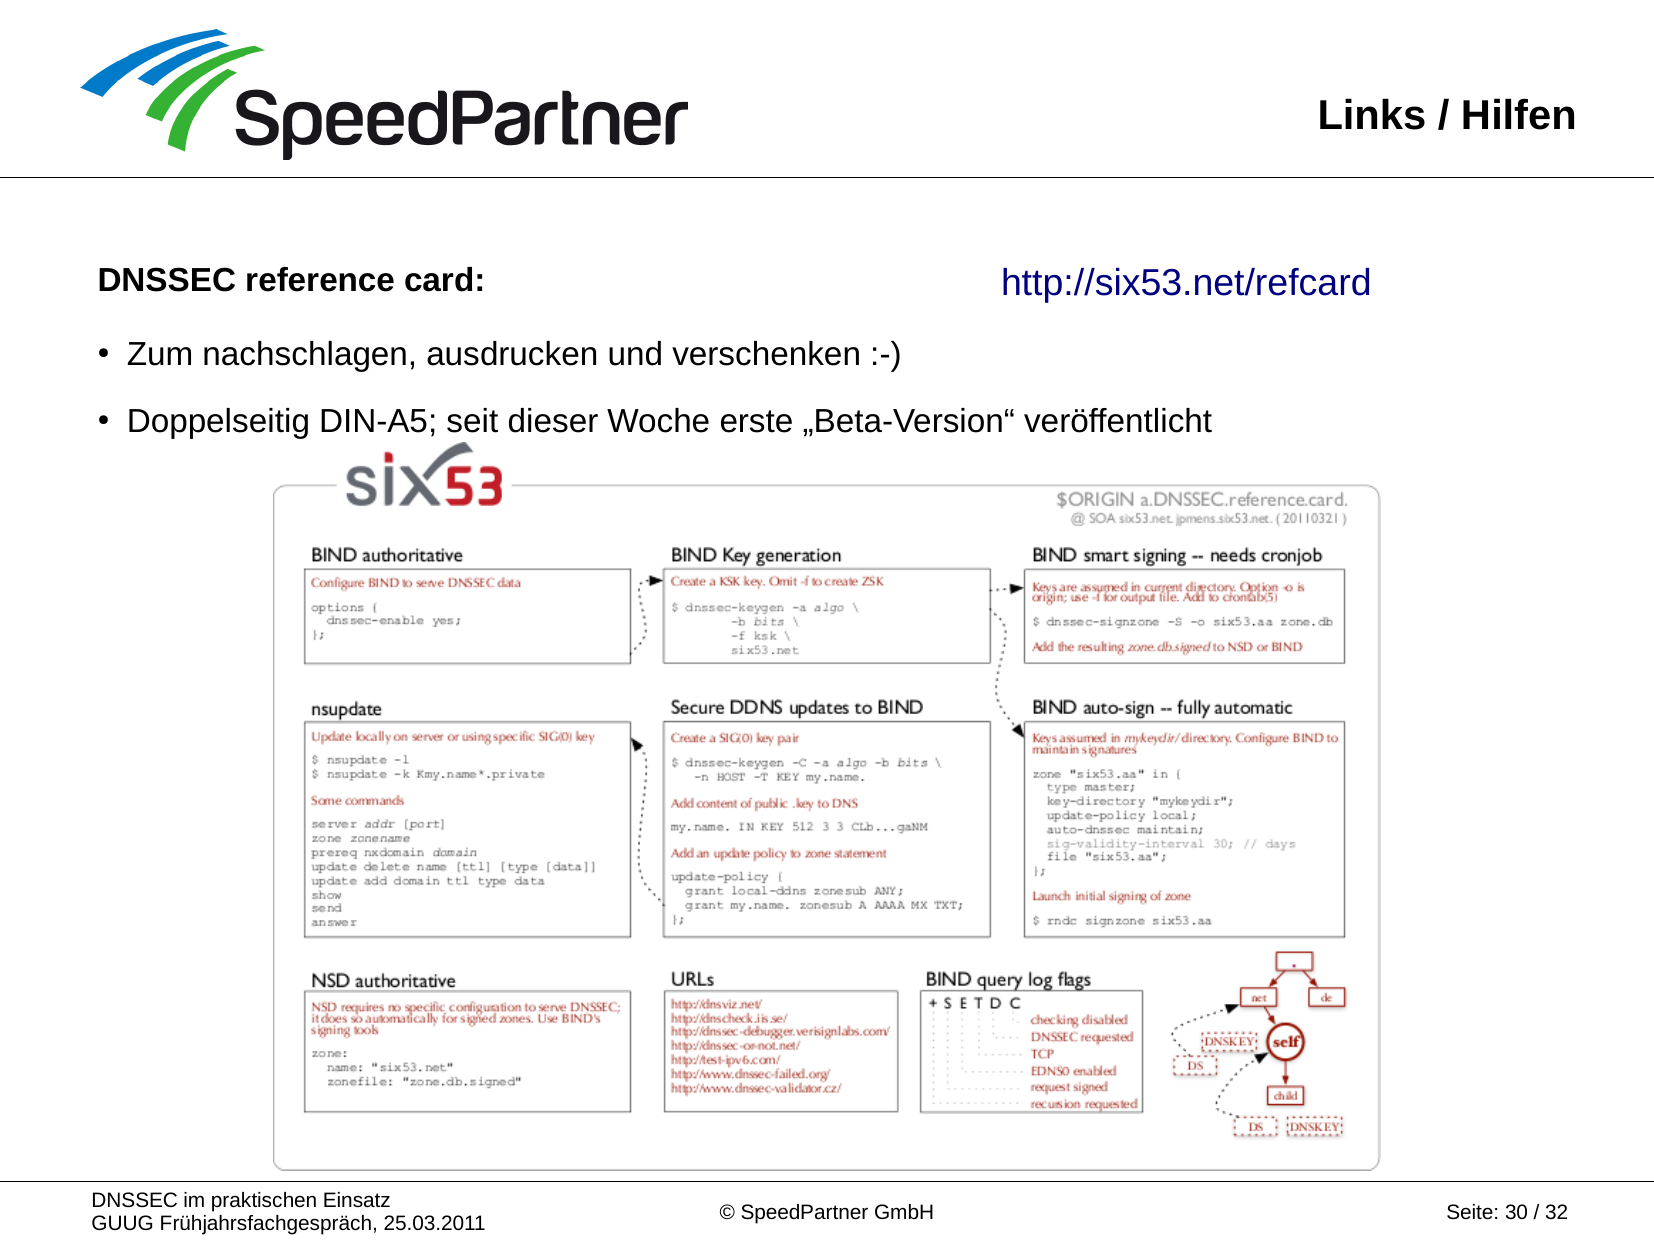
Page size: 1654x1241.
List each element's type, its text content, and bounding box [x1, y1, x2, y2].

text_box http://six53.net/refcard [986, 253, 1387, 311]
text_box DNSSEC reference card: Zum nachschlagen, ausdrucken und verschenken :-) Doppelseitig DIN-A5; seit dieser Woche erste „Beta-Version“ veröffentlicht [82, 253, 1565, 1151]
picture [80, 29, 688, 160]
picture [273, 442, 1381, 1171]
title Links / Hilfen [590, 70, 1577, 160]
